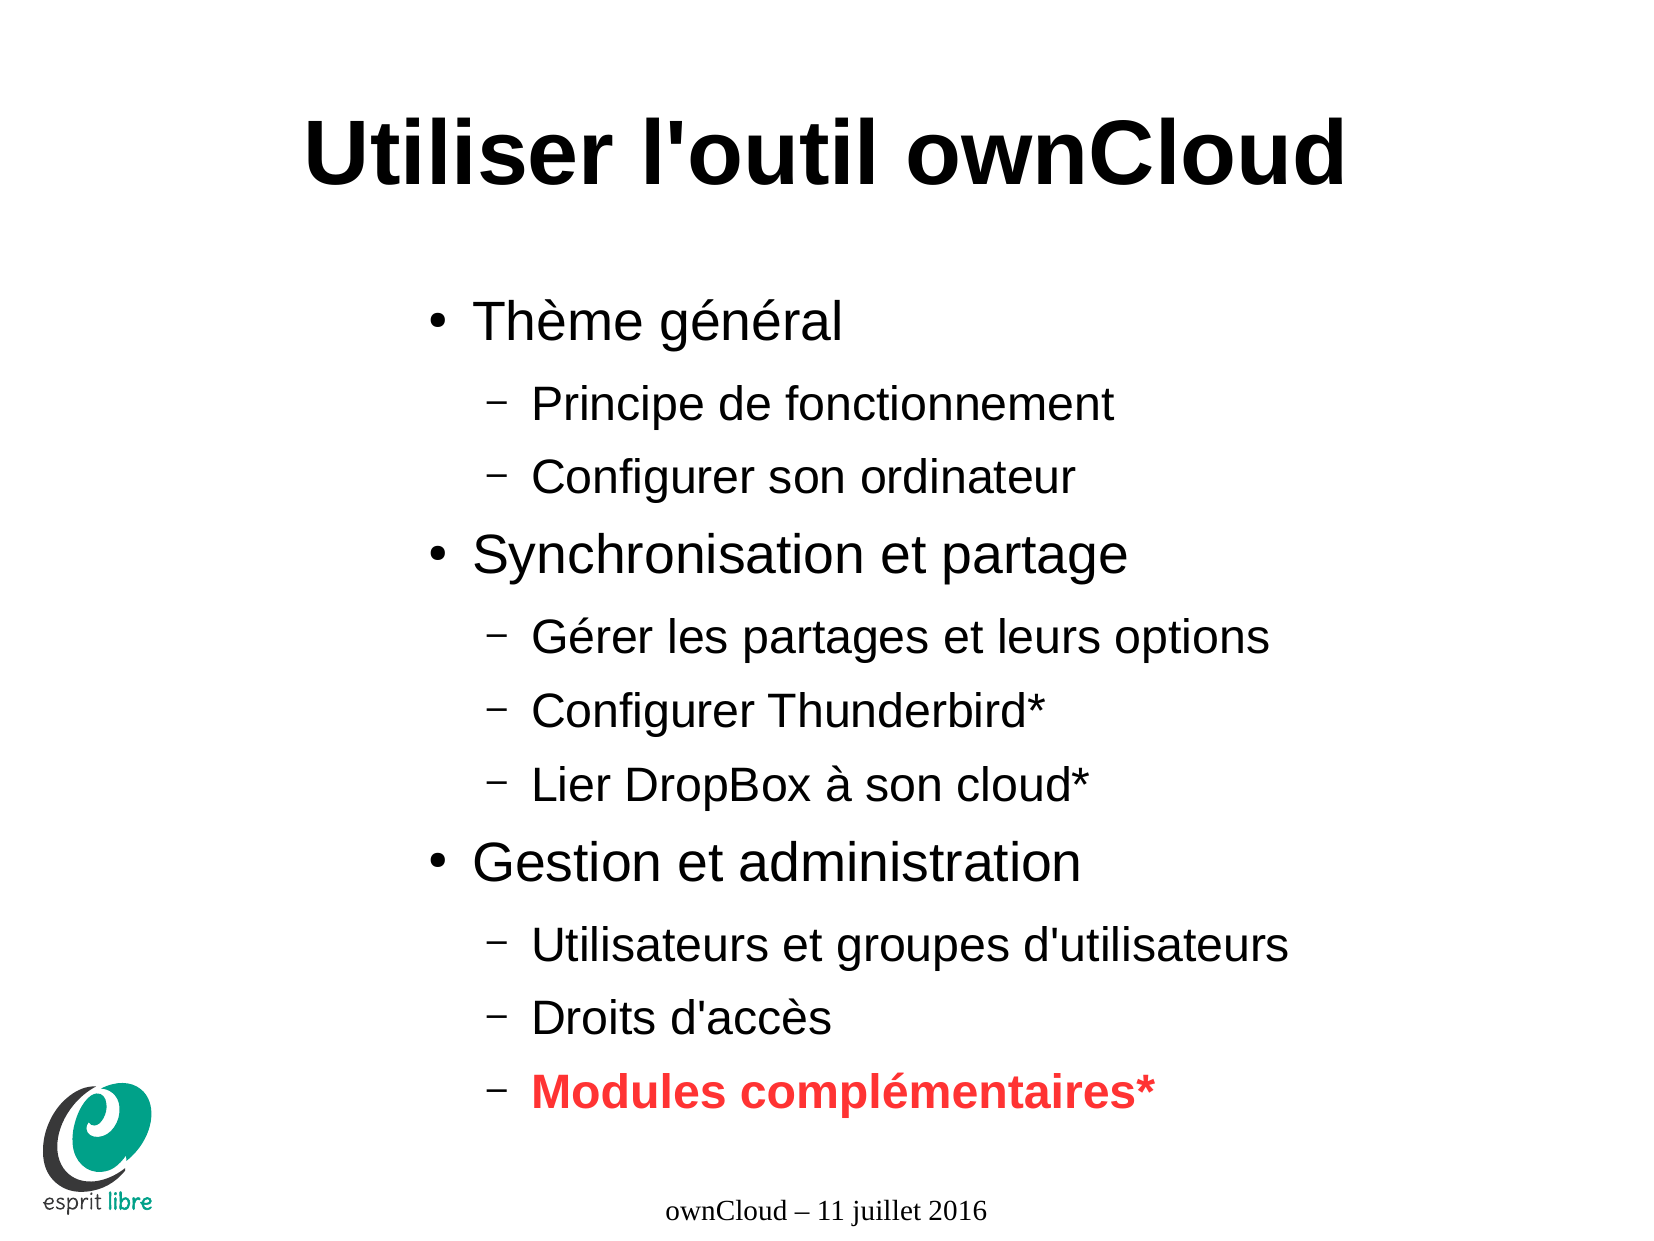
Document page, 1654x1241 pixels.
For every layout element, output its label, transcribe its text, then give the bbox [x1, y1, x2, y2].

list Thème général Principe de fonctionnement Configurer son ordinateur Synchronisation et partage Gérer les partages et leurs options Configurer Thunderbird* Lier DropBox à son cloud* Gestion et administration Utilisateurs et groupes d'utilisateurs Droits d'accès Modules complémentaires* [413, 290, 1571, 1123]
title Utiliser l'outil ownCloud [82, 49, 1571, 257]
